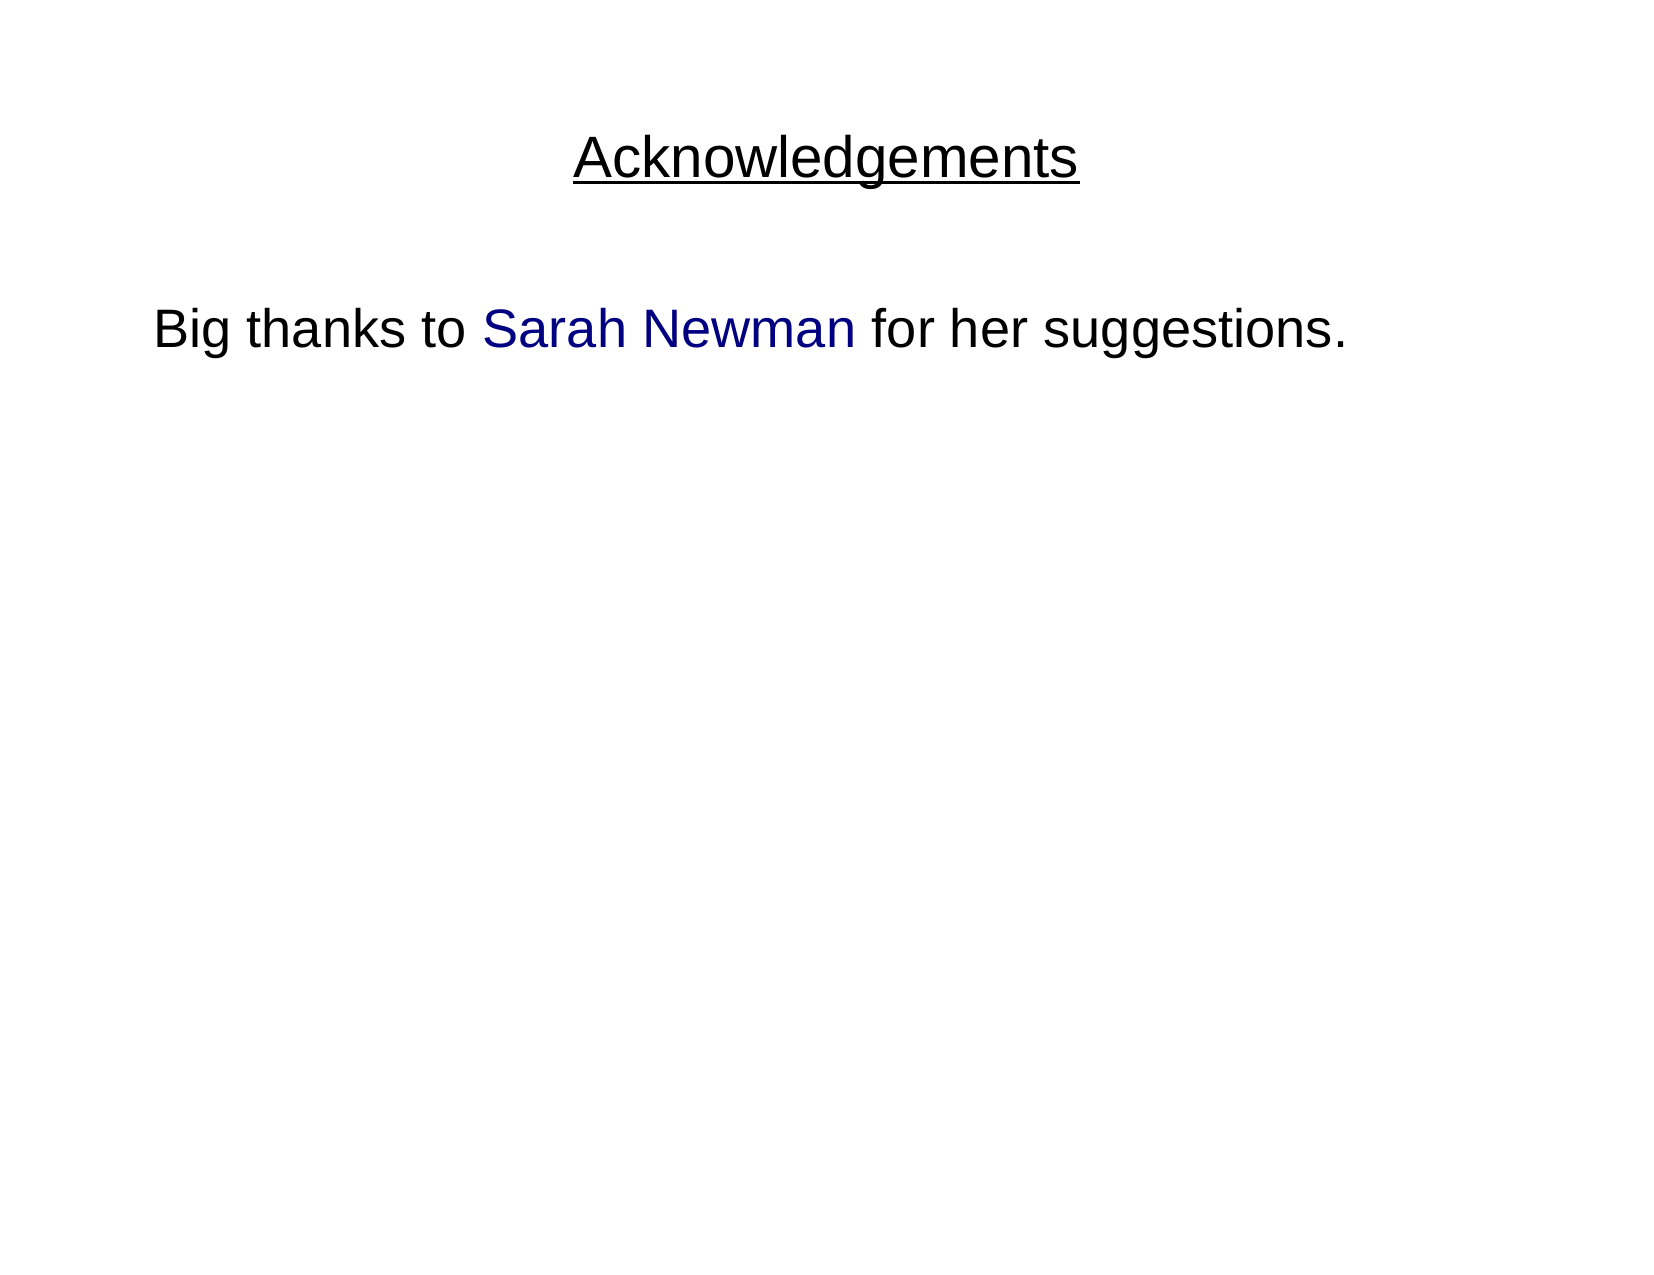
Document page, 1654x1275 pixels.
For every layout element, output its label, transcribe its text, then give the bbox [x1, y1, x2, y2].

list Big thanks to Sarah Newman for her suggestions. [82, 298, 1571, 1038]
title Acknowledgements [82, 50, 1571, 264]
